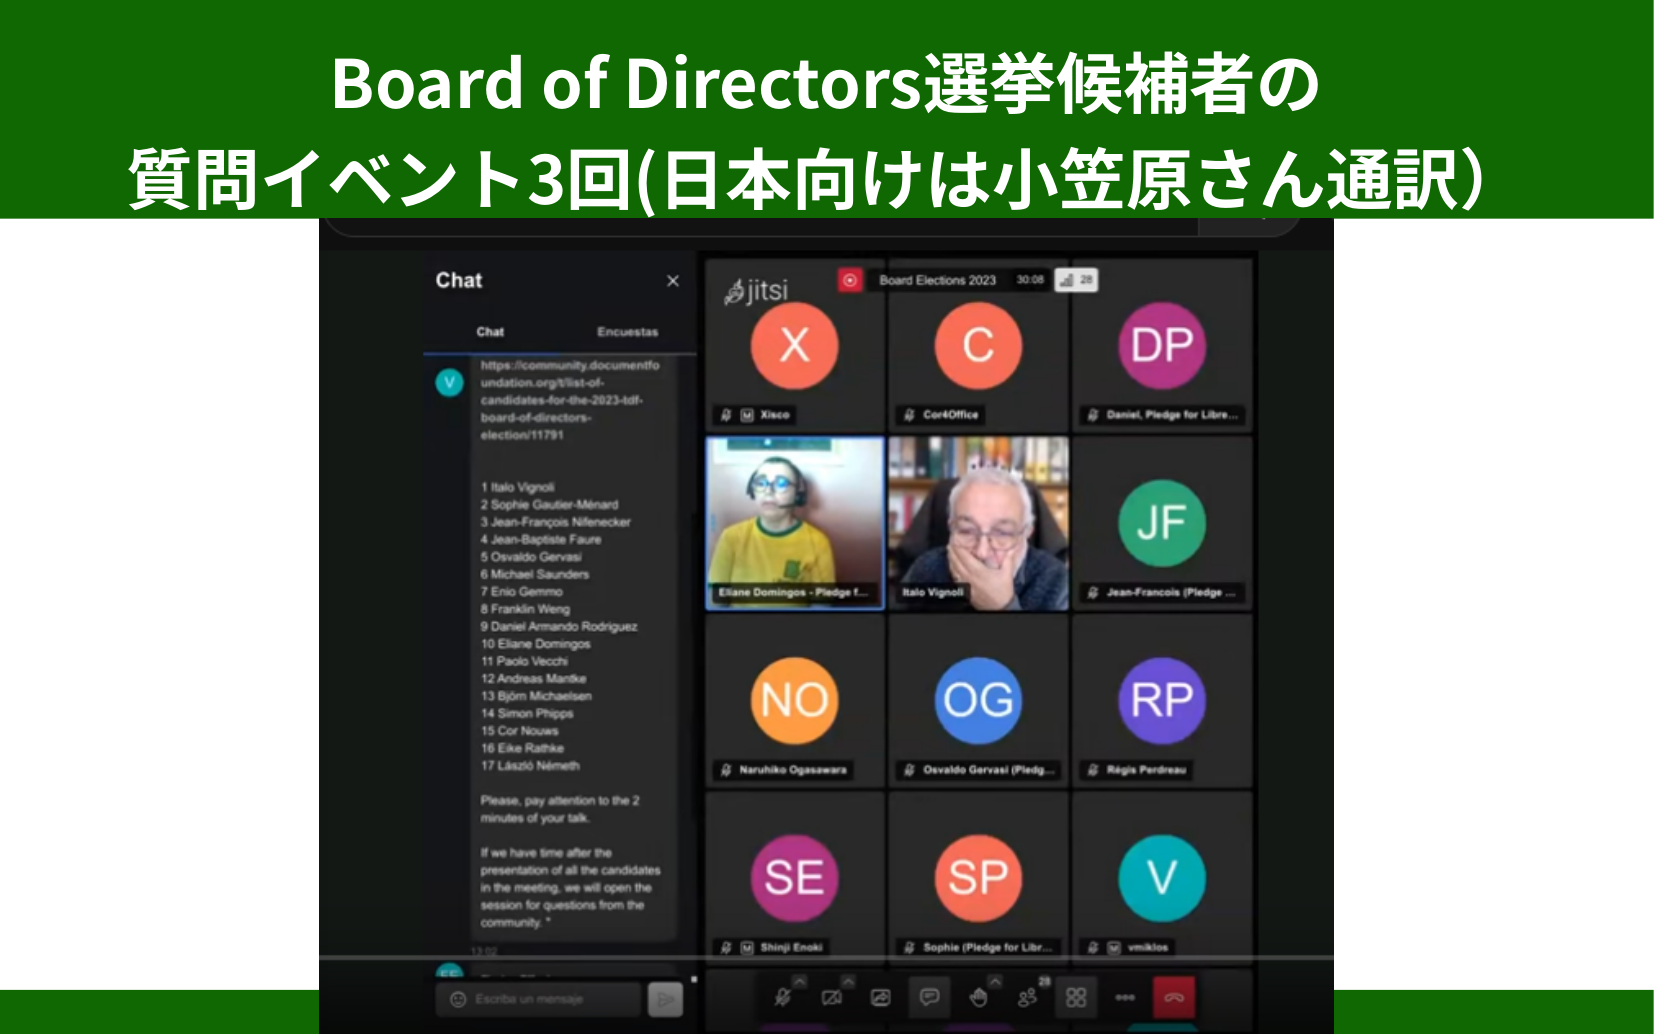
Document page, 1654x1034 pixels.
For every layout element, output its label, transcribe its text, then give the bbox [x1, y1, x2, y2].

title Board of Directors選挙候補者の 質問イベント3回(日本向けは小笠原さん通訳） [82, 30, 1571, 225]
picture [319, 218, 1334, 1034]
